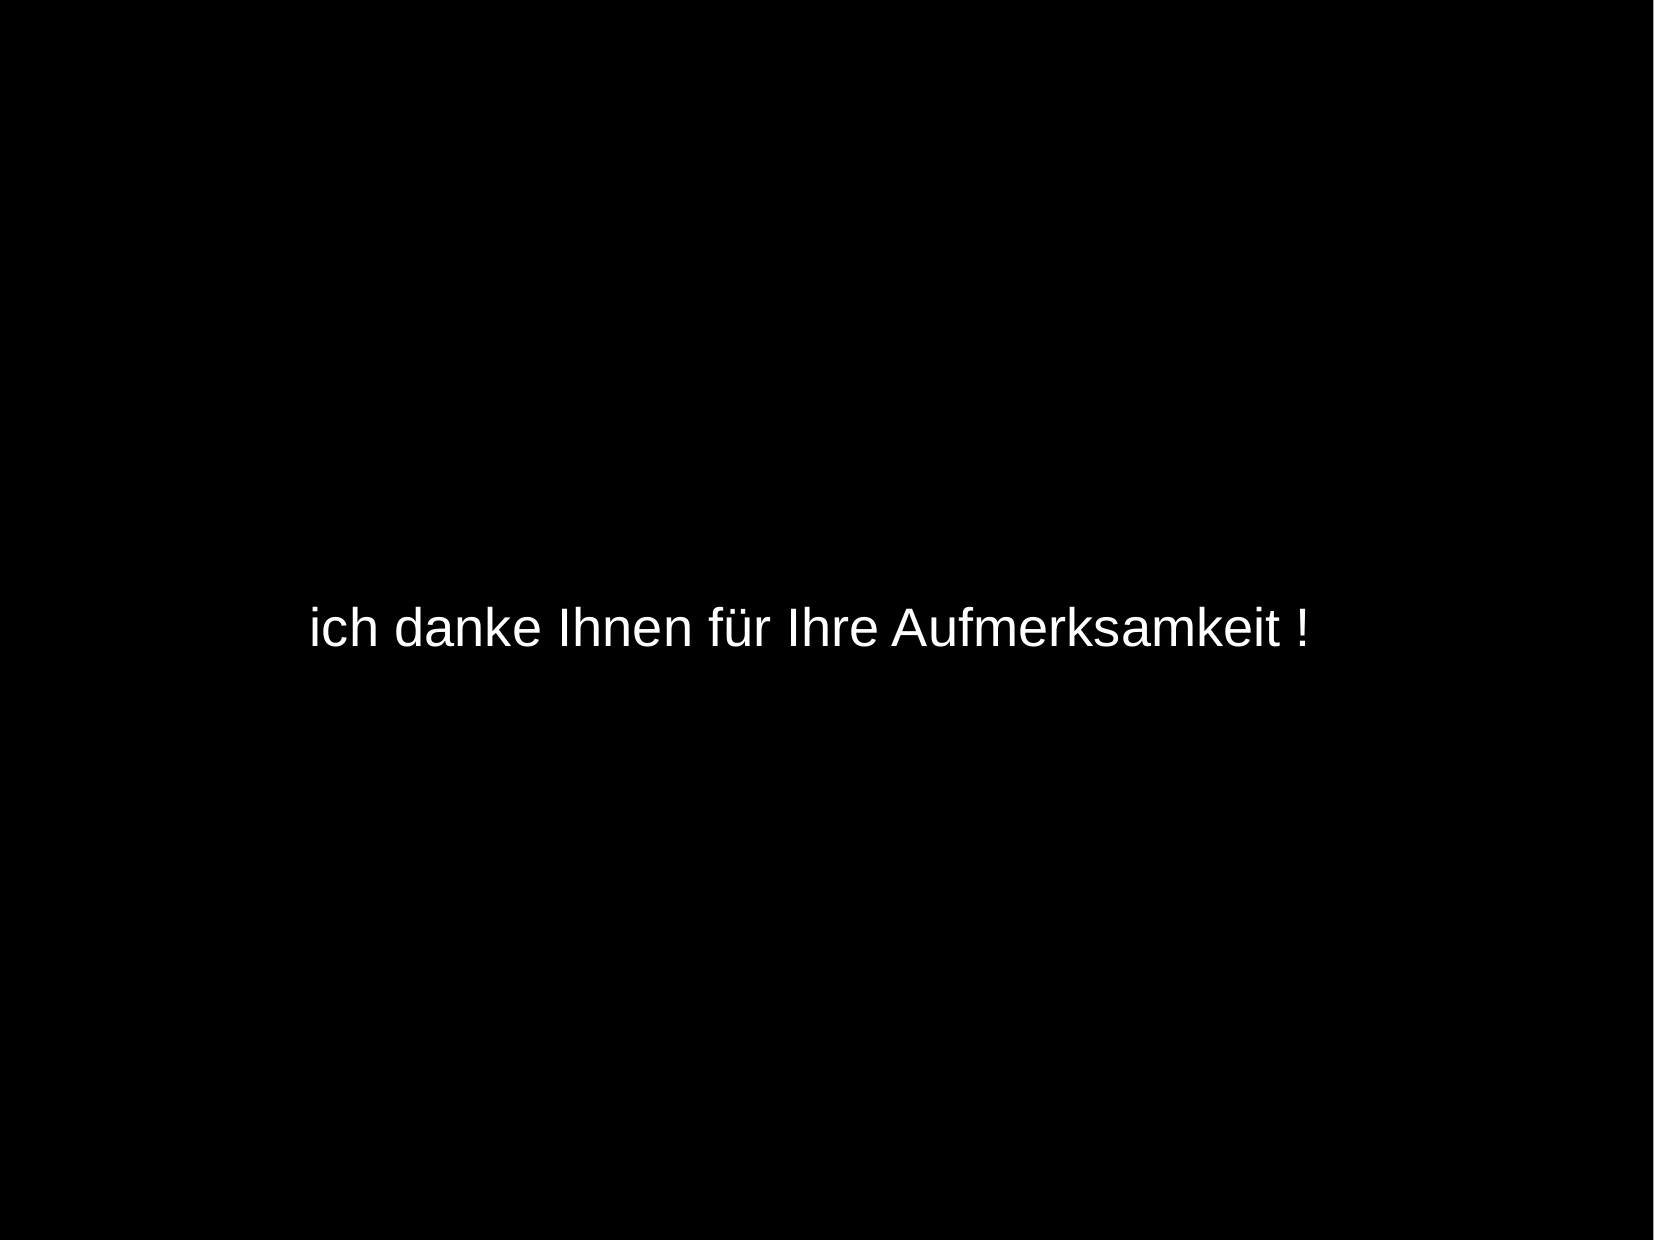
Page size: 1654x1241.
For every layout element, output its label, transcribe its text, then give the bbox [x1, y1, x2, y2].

text_box ich danke Ihnen für Ihre Aufmerksamkeit ! [295, 590, 1418, 666]
